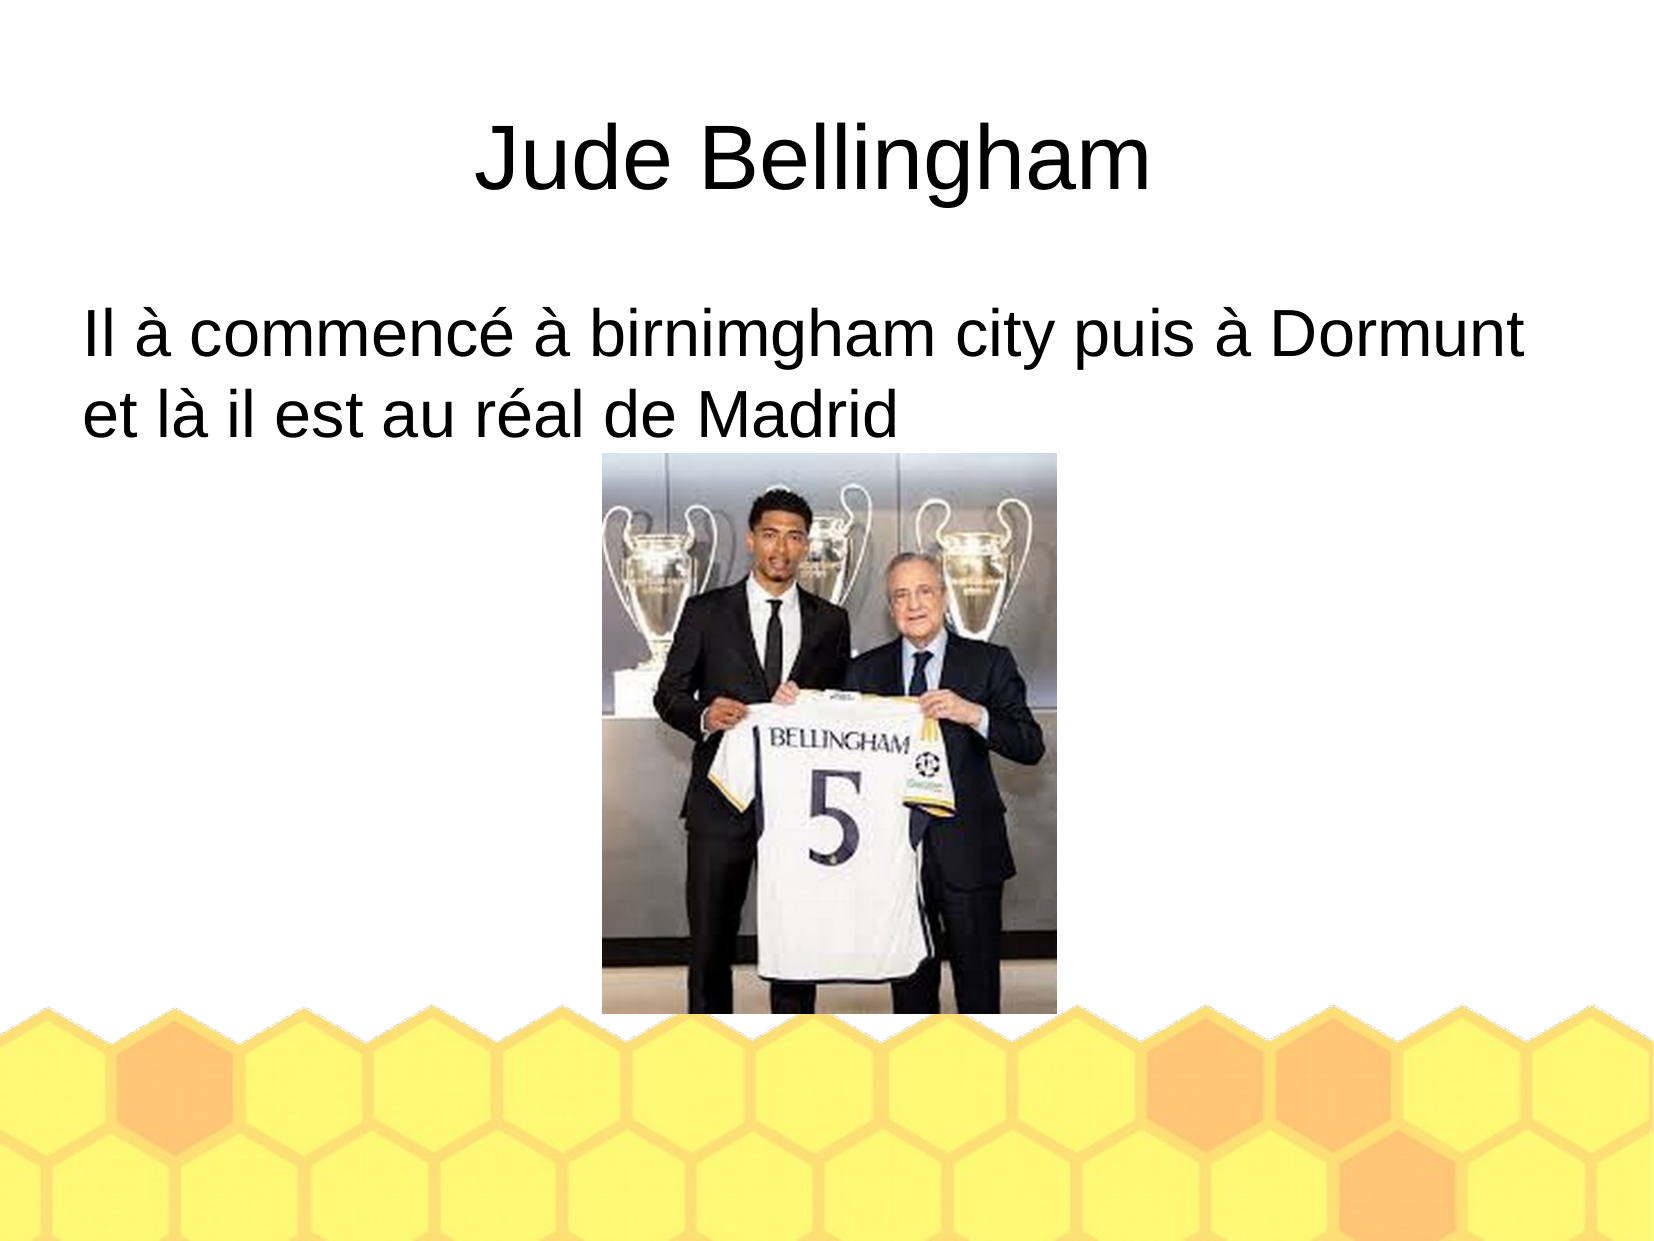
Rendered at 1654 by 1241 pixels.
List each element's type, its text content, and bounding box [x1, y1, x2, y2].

picture [0, 453, 1654, 1241]
title Jude Bellingham [82, 97, 1571, 209]
list Il à commencé à birnimgham city puis à Dormunt et là il est au réal de Madrid [82, 290, 1571, 1010]
